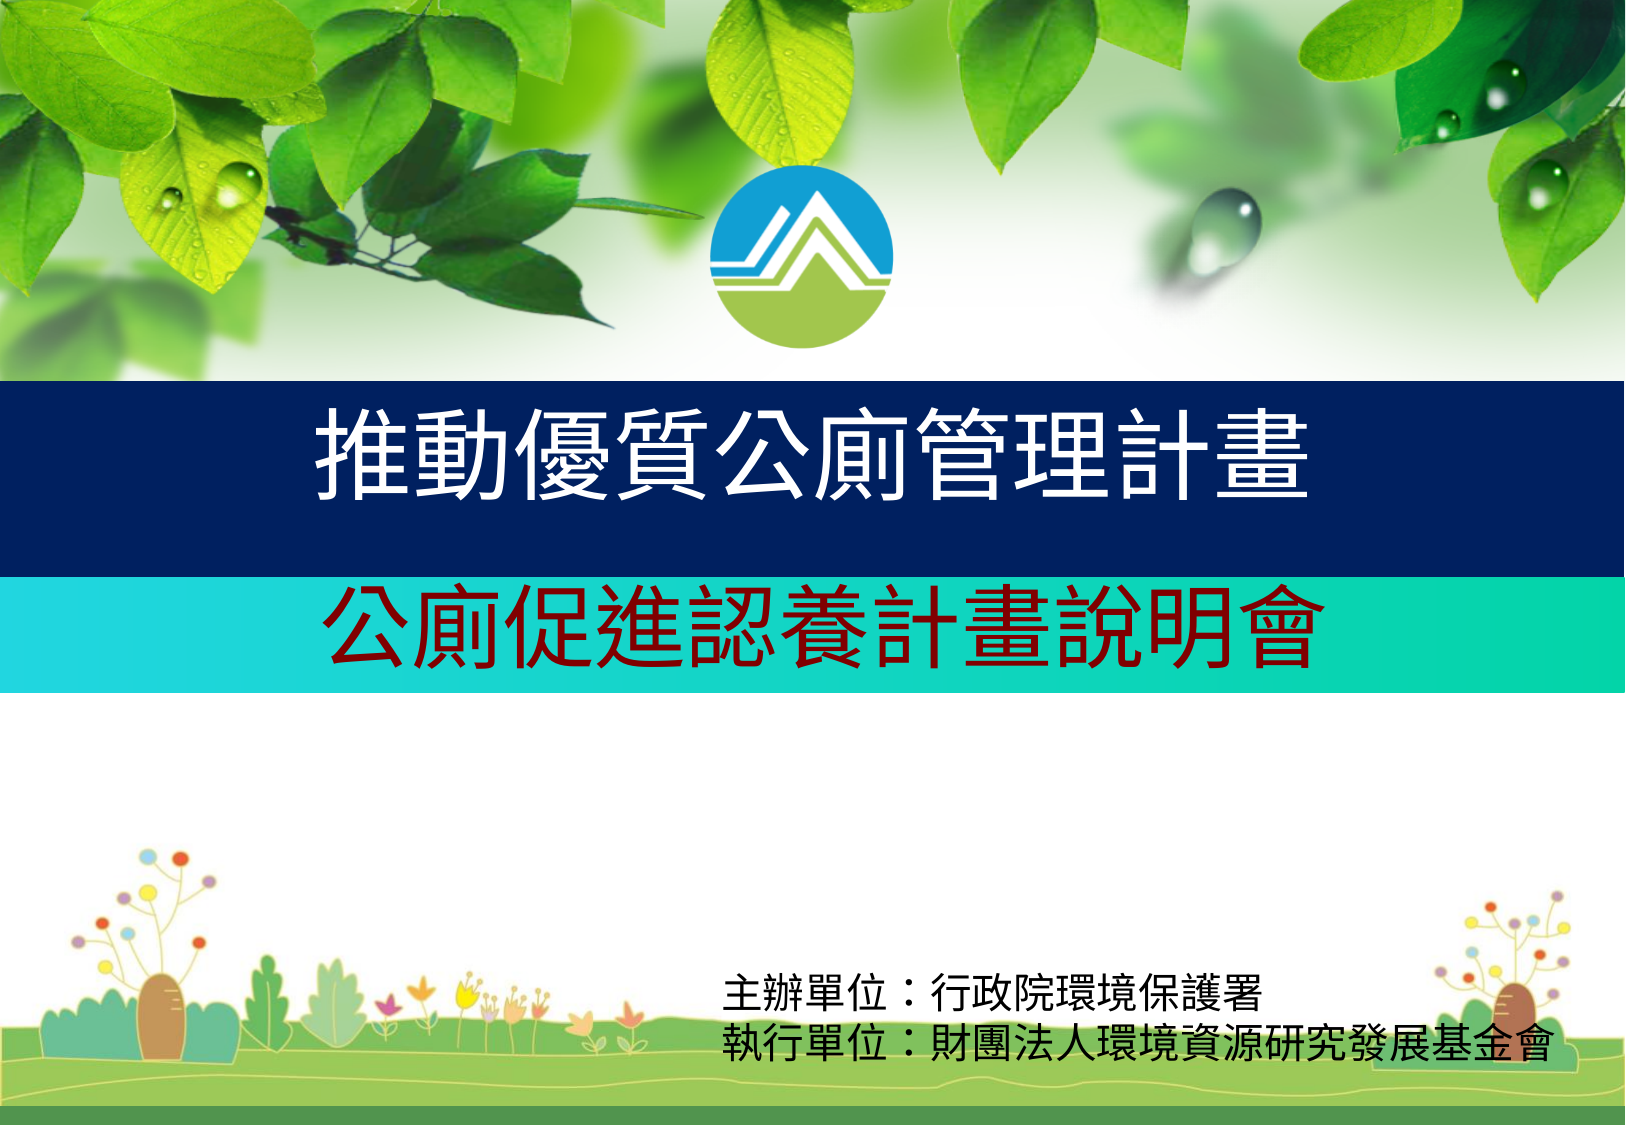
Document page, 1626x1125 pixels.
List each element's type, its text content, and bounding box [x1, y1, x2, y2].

text_box [0, 381, 1624, 385]
text_box 公廁促進認養計畫說明會 [222, 562, 1427, 688]
picture [0, 693, 1625, 1106]
picture [706, 160, 897, 352]
text_box [0, 1106, 1625, 1125]
text_box 推動優質公廁管理計畫 [0, 385, 1625, 520]
text_box 主辦單位：行政院環境保護署 執行單位：財團法人環境資源研究發展基金會 [706, 960, 1625, 1075]
text_box [0, 520, 1624, 693]
